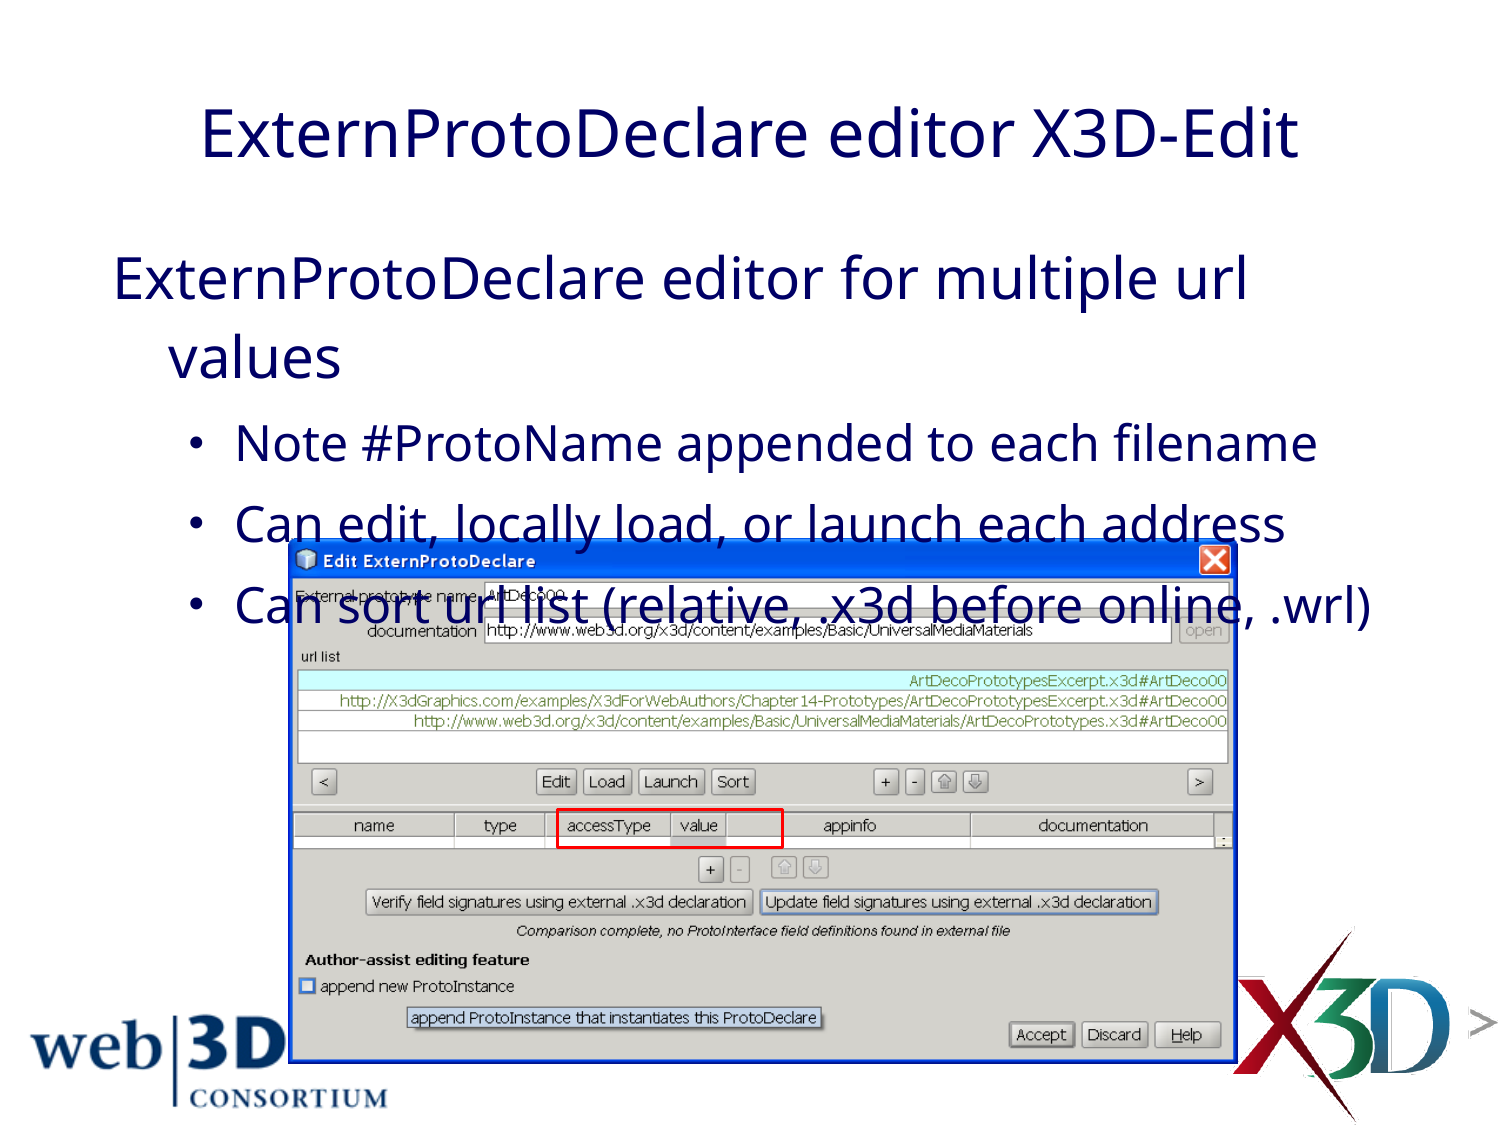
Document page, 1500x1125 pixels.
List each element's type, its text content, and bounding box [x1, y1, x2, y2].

picture [12, 538, 1500, 1125]
picture [1222, 610, 1238, 620]
list ExternProtoDeclare editor for multiple url values Note #ProtoName appended to each filename Can edit, locally load, or launch each address Can sort url list (relative, .x3d before online, .wrl) [112, 237, 1388, 527]
picture [1222, 599, 1236, 607]
title ExternProtoDeclare editor X3D-Edit [112, 37, 1388, 226]
